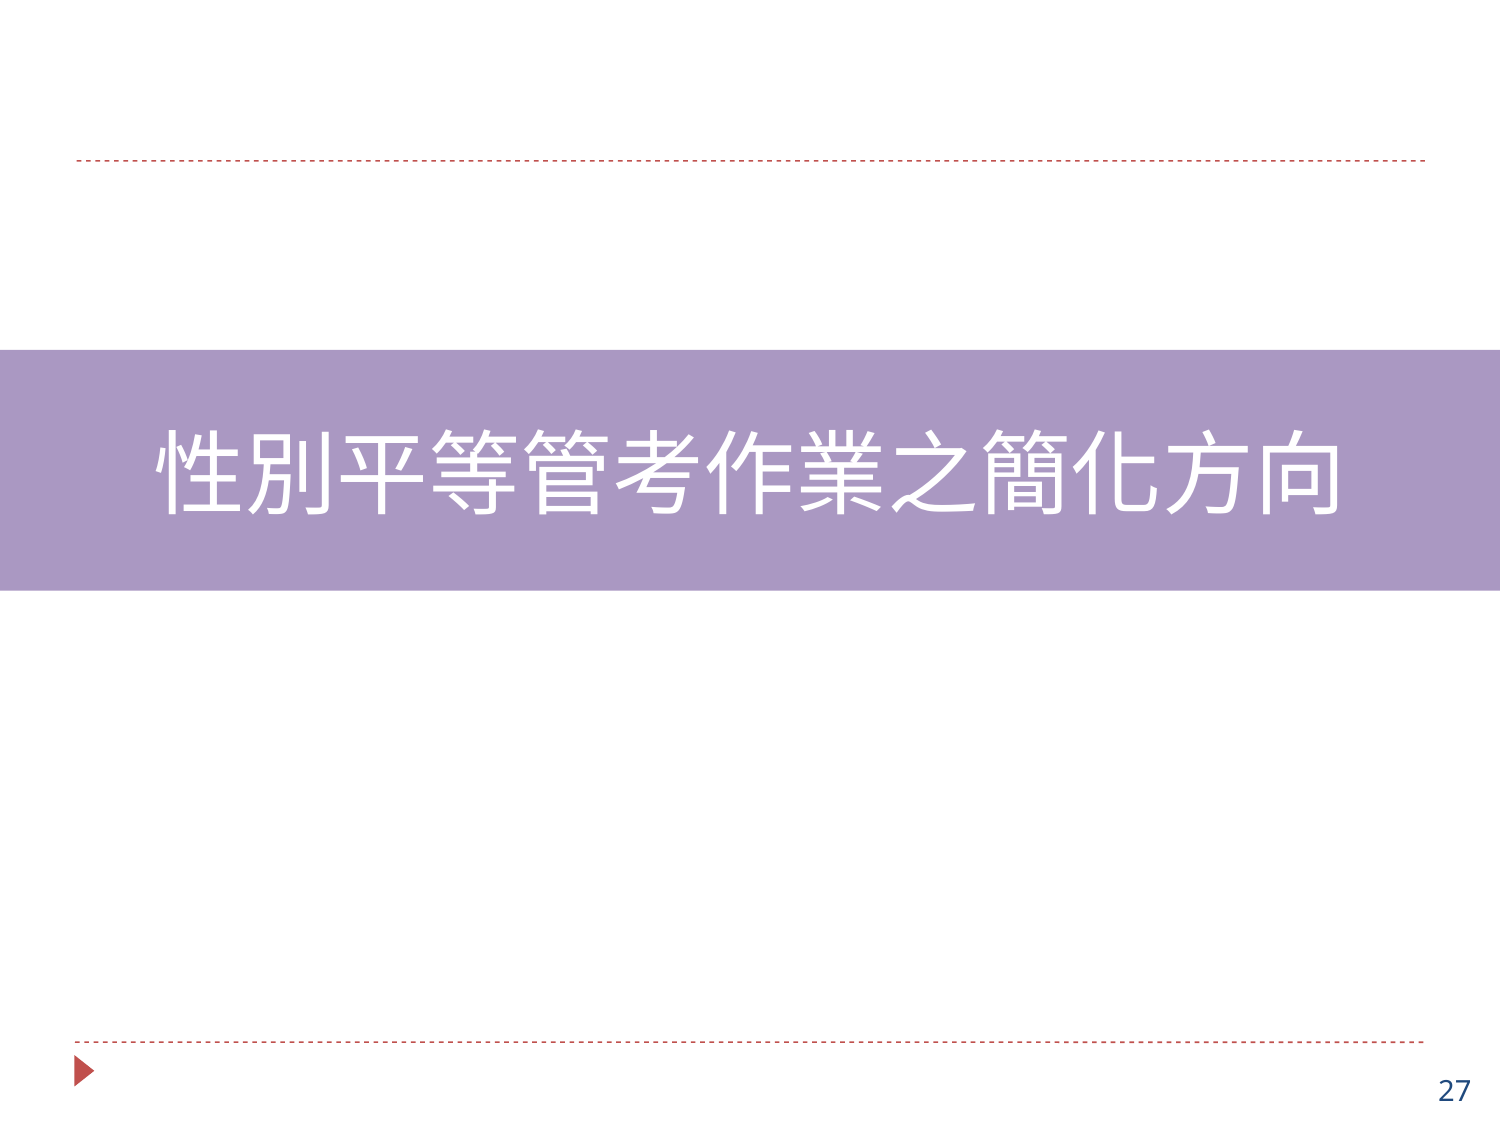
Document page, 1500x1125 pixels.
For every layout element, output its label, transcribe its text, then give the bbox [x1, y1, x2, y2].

text_box 性別平等管考作業之簡化方向 [0, 349, 1500, 591]
text_box 27 [1423, 1065, 1500, 1125]
